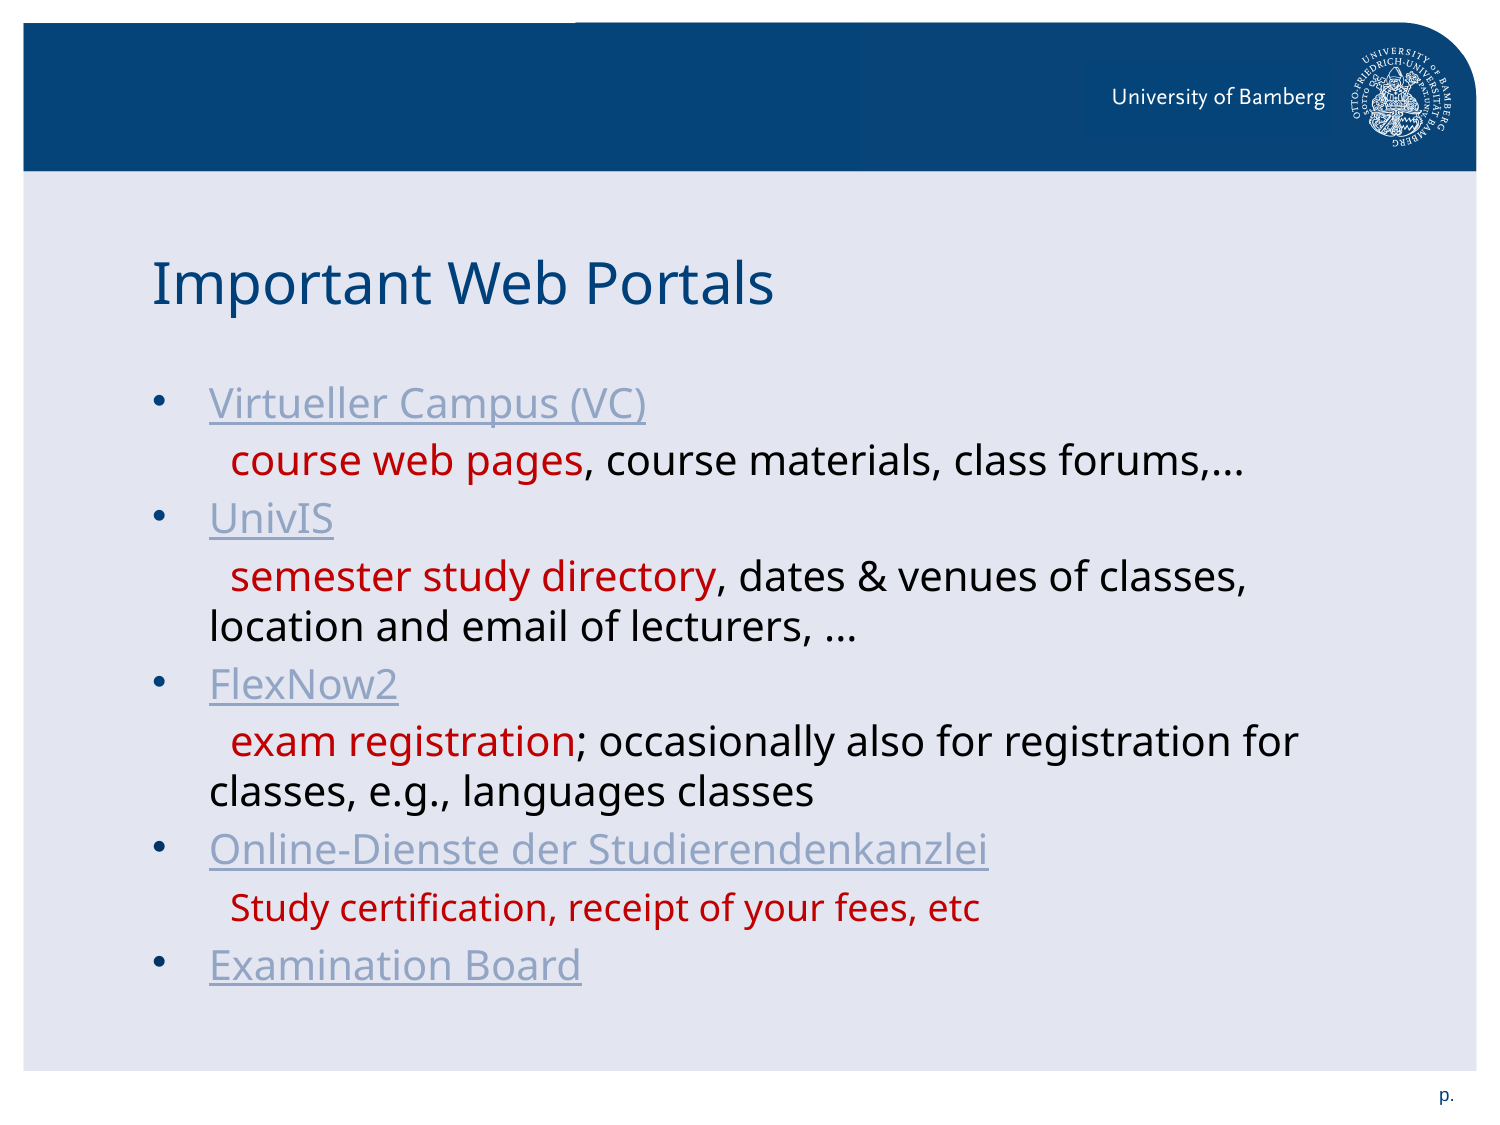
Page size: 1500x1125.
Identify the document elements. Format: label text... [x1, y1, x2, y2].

title Important Web Portals [137, 187, 1363, 369]
picture [0, 0, 1500, 1125]
list Virtueller Campus (VC) course web pages, course materials, class forums,... UnivIS semester study directory, dates & venues of classes, location and email of lecturers, ... FlexNow2 exam registration; occasionally also for registration for classes, e.g., languages classes Online-Dienste der Studierendenkanzlei Study certification, receipt of your fees, etc Examination Board [137, 369, 1363, 1059]
